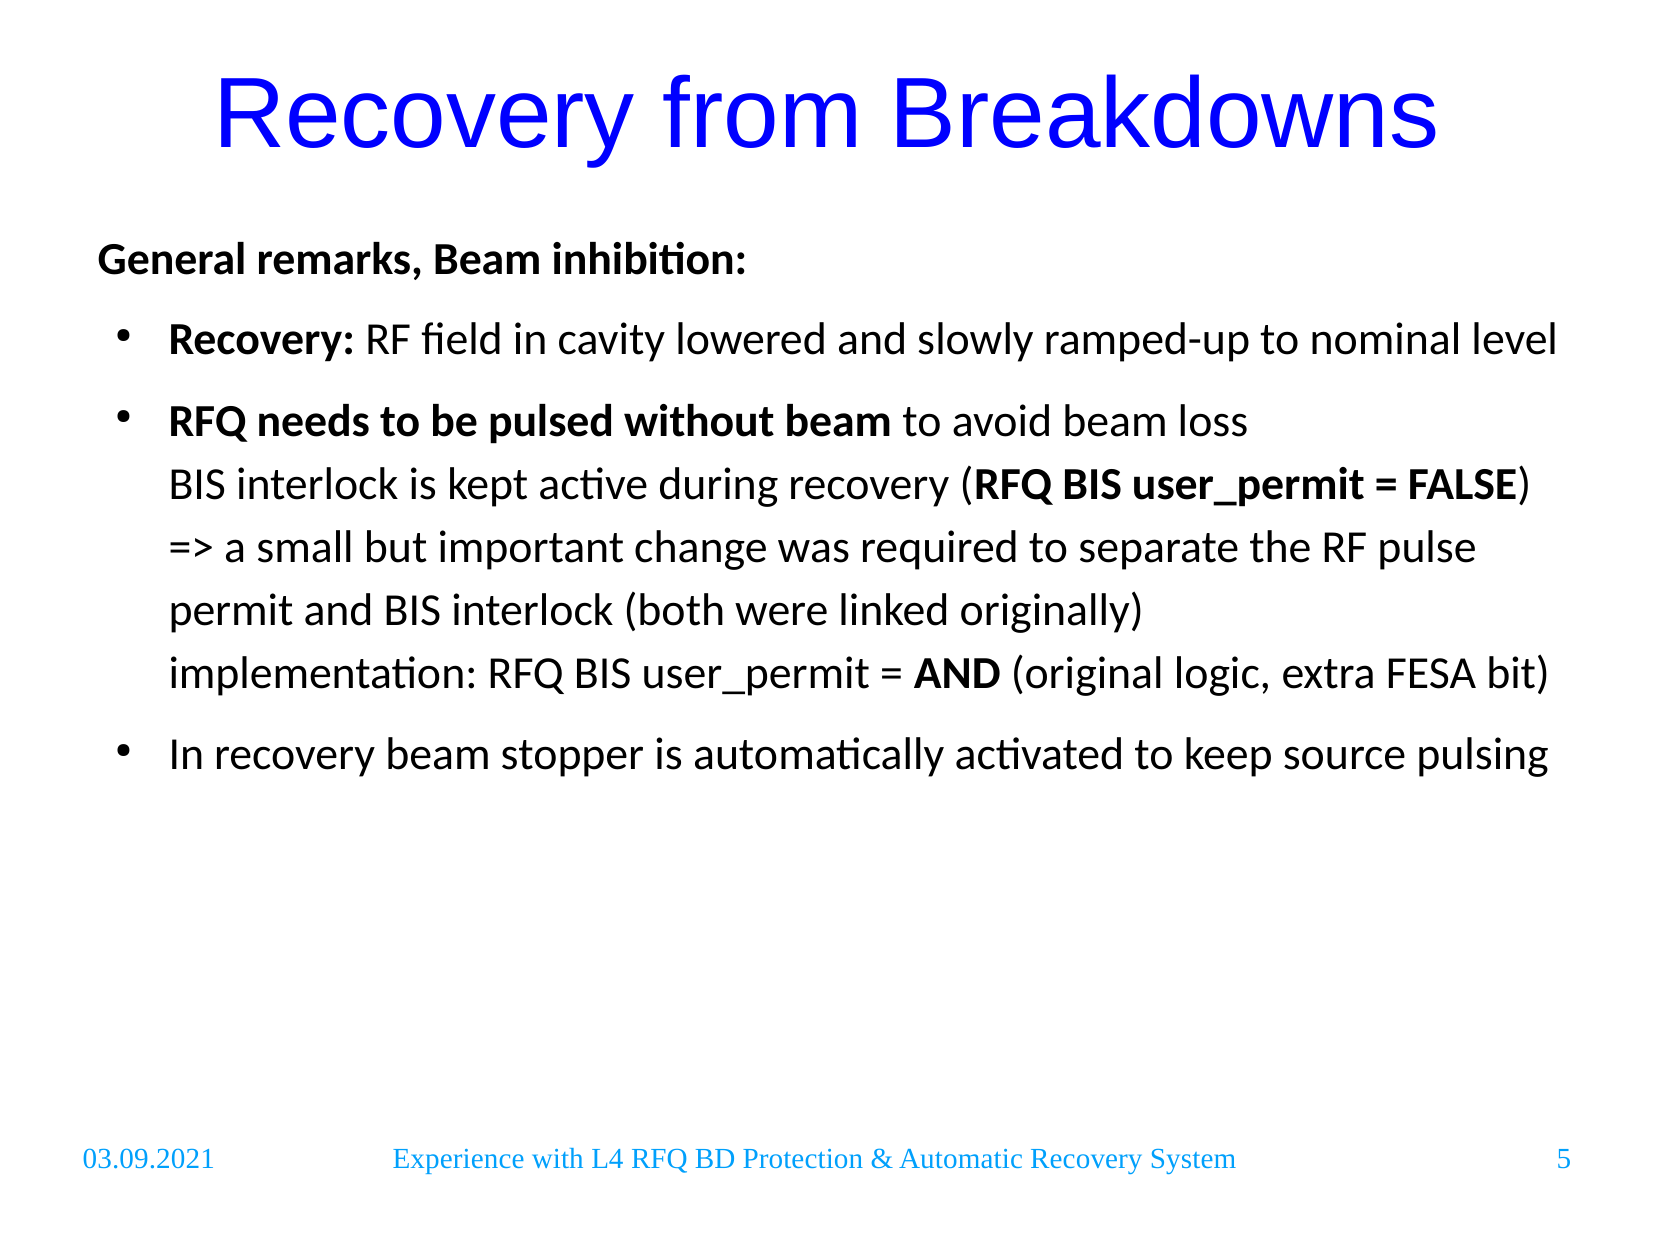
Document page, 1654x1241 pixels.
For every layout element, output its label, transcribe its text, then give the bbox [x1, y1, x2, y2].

text_box General remarks, Beam inhibition: Recovery: RF field in cavity lowered and slowly ramped-up to nominal level RFQ needs to be pulsed without beam to avoid beam loss BIS interlock is kept active during recovery (RFQ BIS user_permit = FALSE) => a small but important change was required to separate the RF pulse permit and BIS interlock (both were linked originally) implementation: RFQ BIS user_permit = AND (original logic, extra FESA bit) In recovery beam stopper is automatically activated to keep source pulsing [82, 212, 1595, 1146]
title Recovery from Breakdowns [82, 49, 1571, 178]
